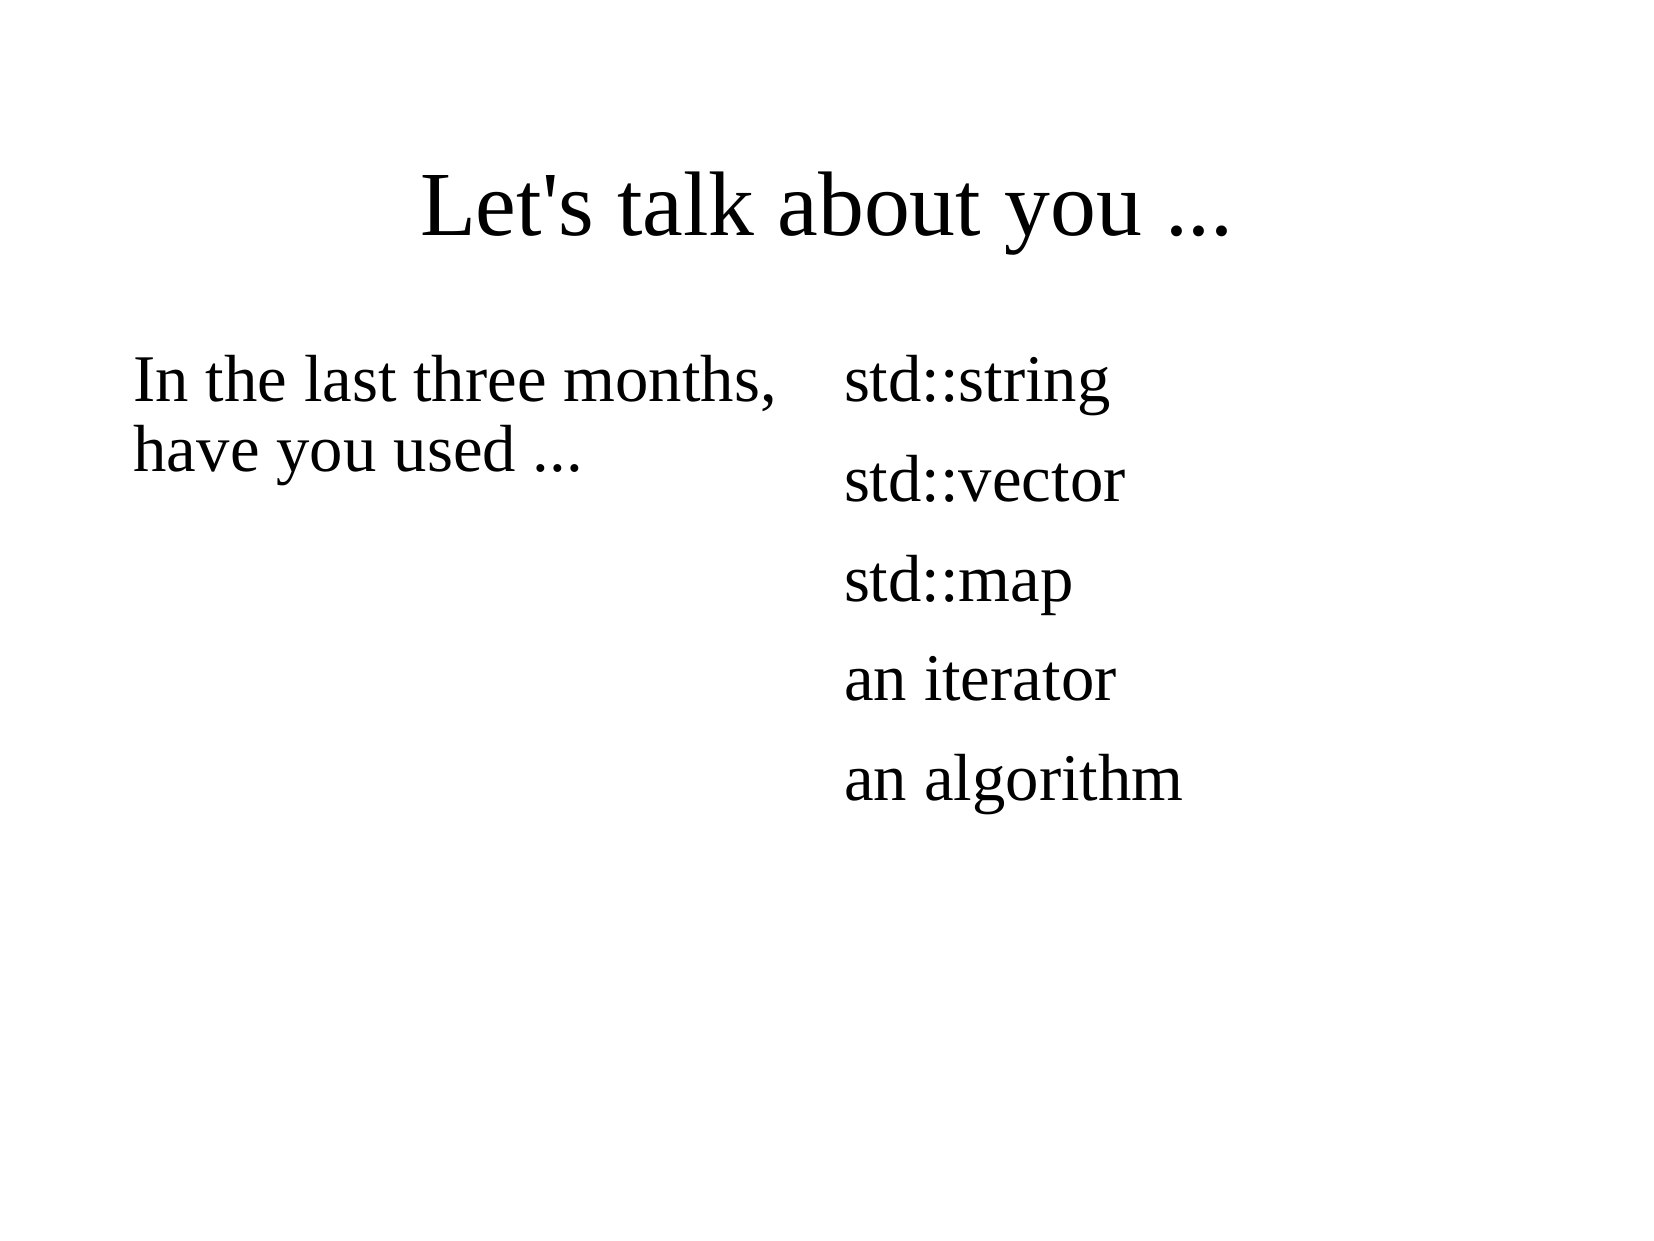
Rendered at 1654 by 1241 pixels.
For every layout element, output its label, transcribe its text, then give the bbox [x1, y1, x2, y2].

title Let's talk about you ... [121, 102, 1534, 311]
text_box In the last three months, have you used ... [133, 344, 779, 486]
list std::string std::vector std::map an iterator an algorithm [827, 344, 1534, 1127]
